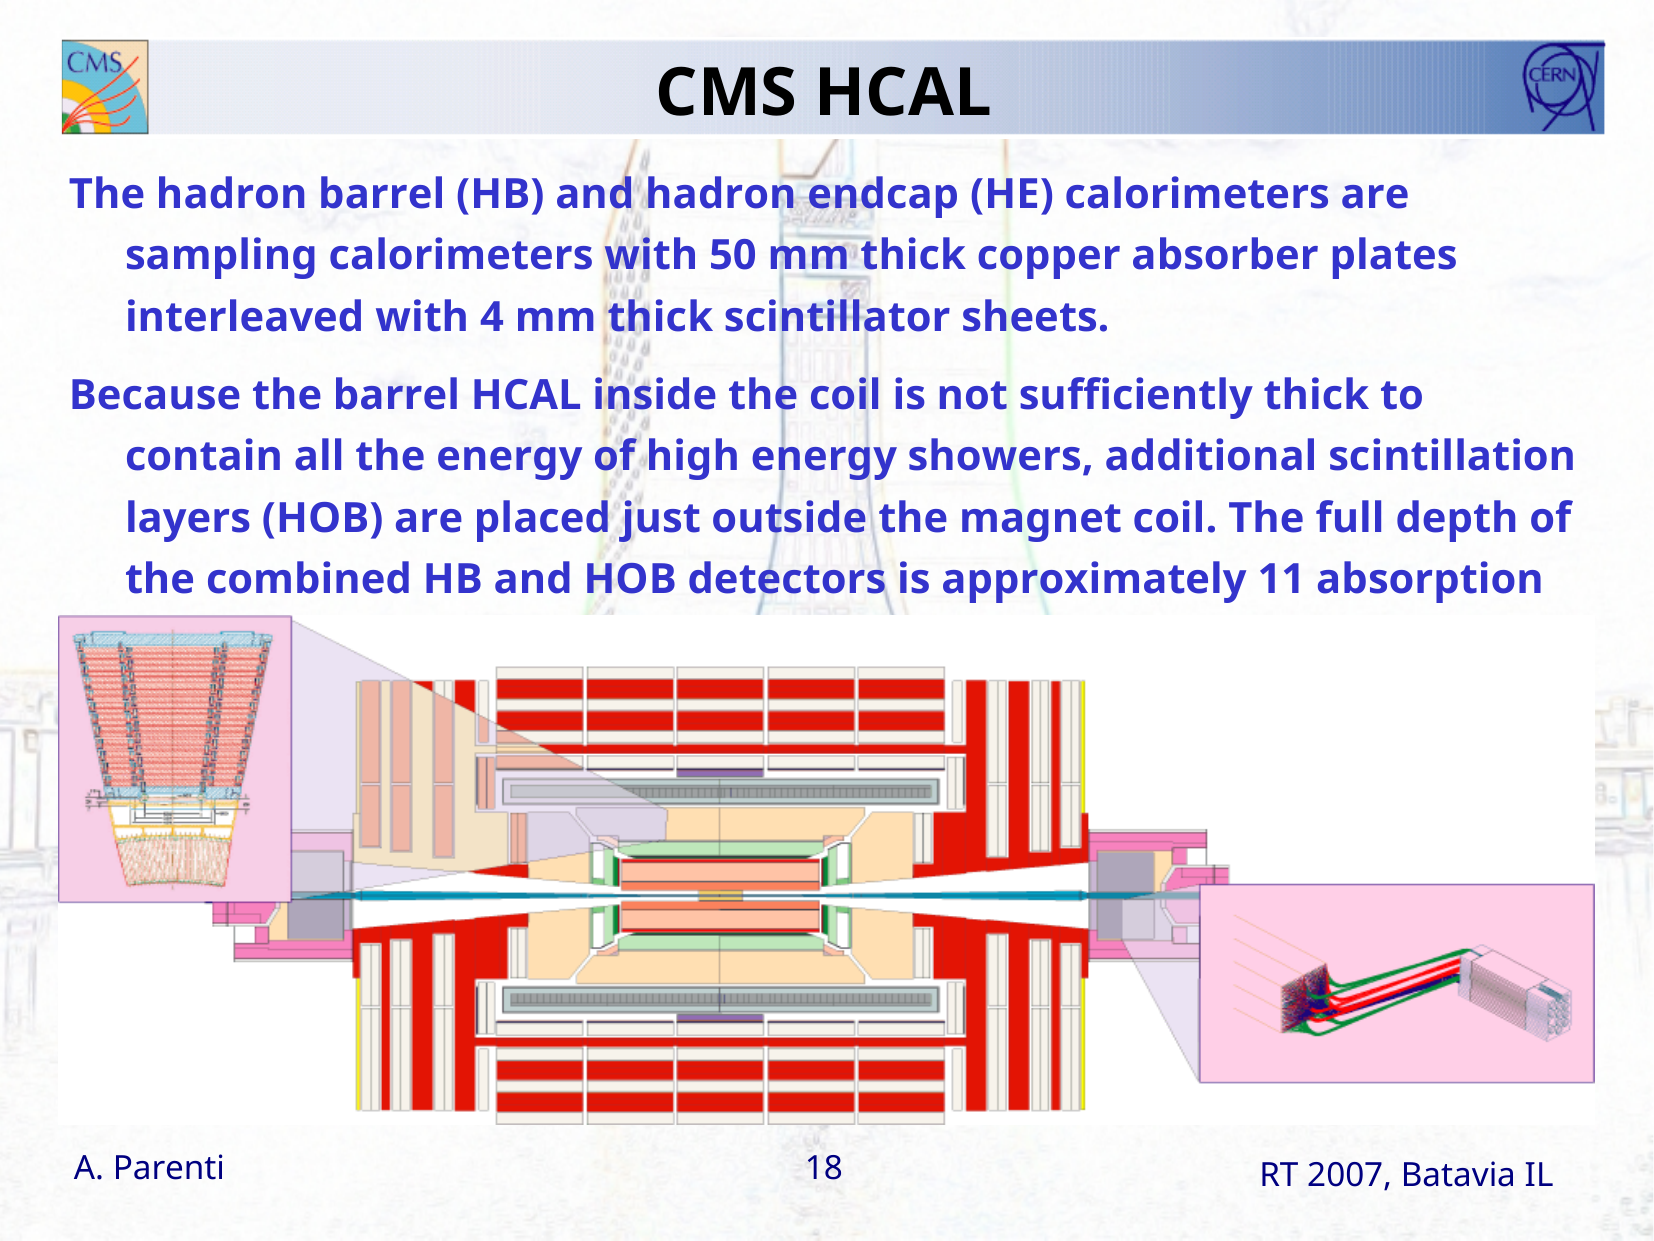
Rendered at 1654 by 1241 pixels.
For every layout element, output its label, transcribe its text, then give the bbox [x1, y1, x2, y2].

picture [0, 0, 1654, 1241]
list The hadron barrel (HB) and hadron endcap (HE) calorimeters are sampling calorimeters with 50 mm thick copper absorber plates interleaved with 4 mm thick scintillator sheets. Because the barrel HCAL inside the coil is not sufficiently thick to contain all the energy of high energy showers, additional scintillation layers (HOB) are placed just outside the magnet coil. The full depth of the combined HB and HOB detectors is approximately 11 absorption lengths. [68, 158, 1585, 615]
title CMS HCAL [149, 42, 1499, 132]
